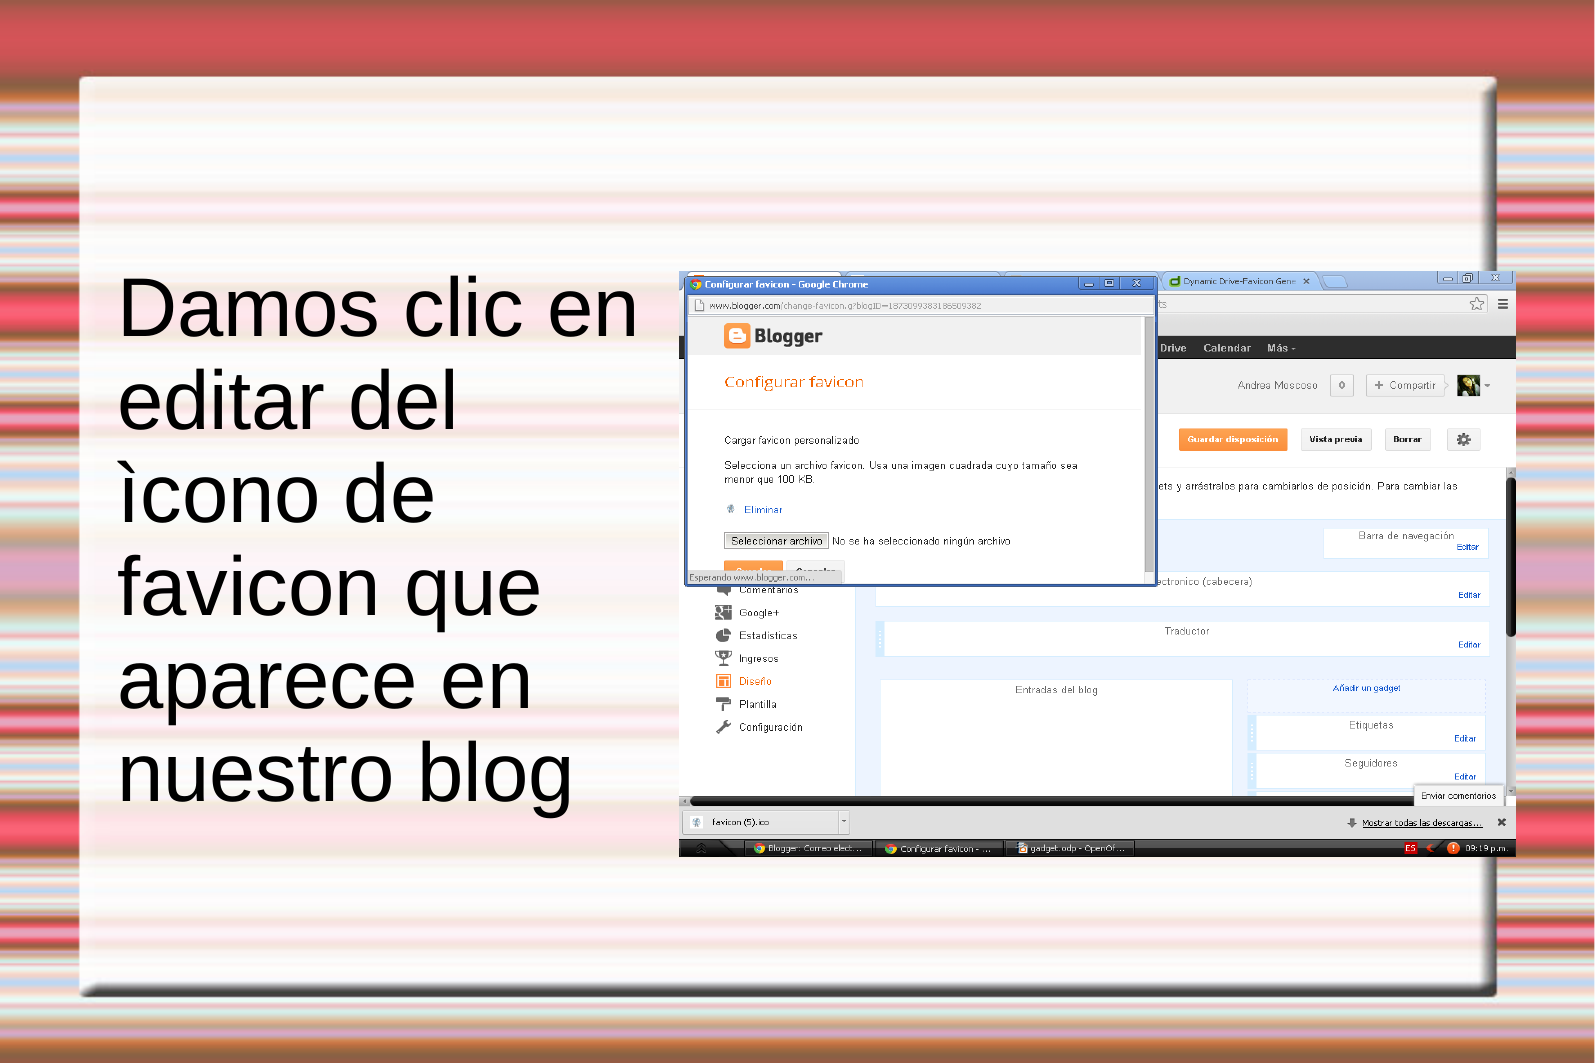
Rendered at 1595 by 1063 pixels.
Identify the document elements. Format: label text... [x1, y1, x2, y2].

picture [0, 0, 1595, 1063]
title Damos clic en editar del ìcono de favicon que aparece en nuestro blog [117, 105, 650, 975]
